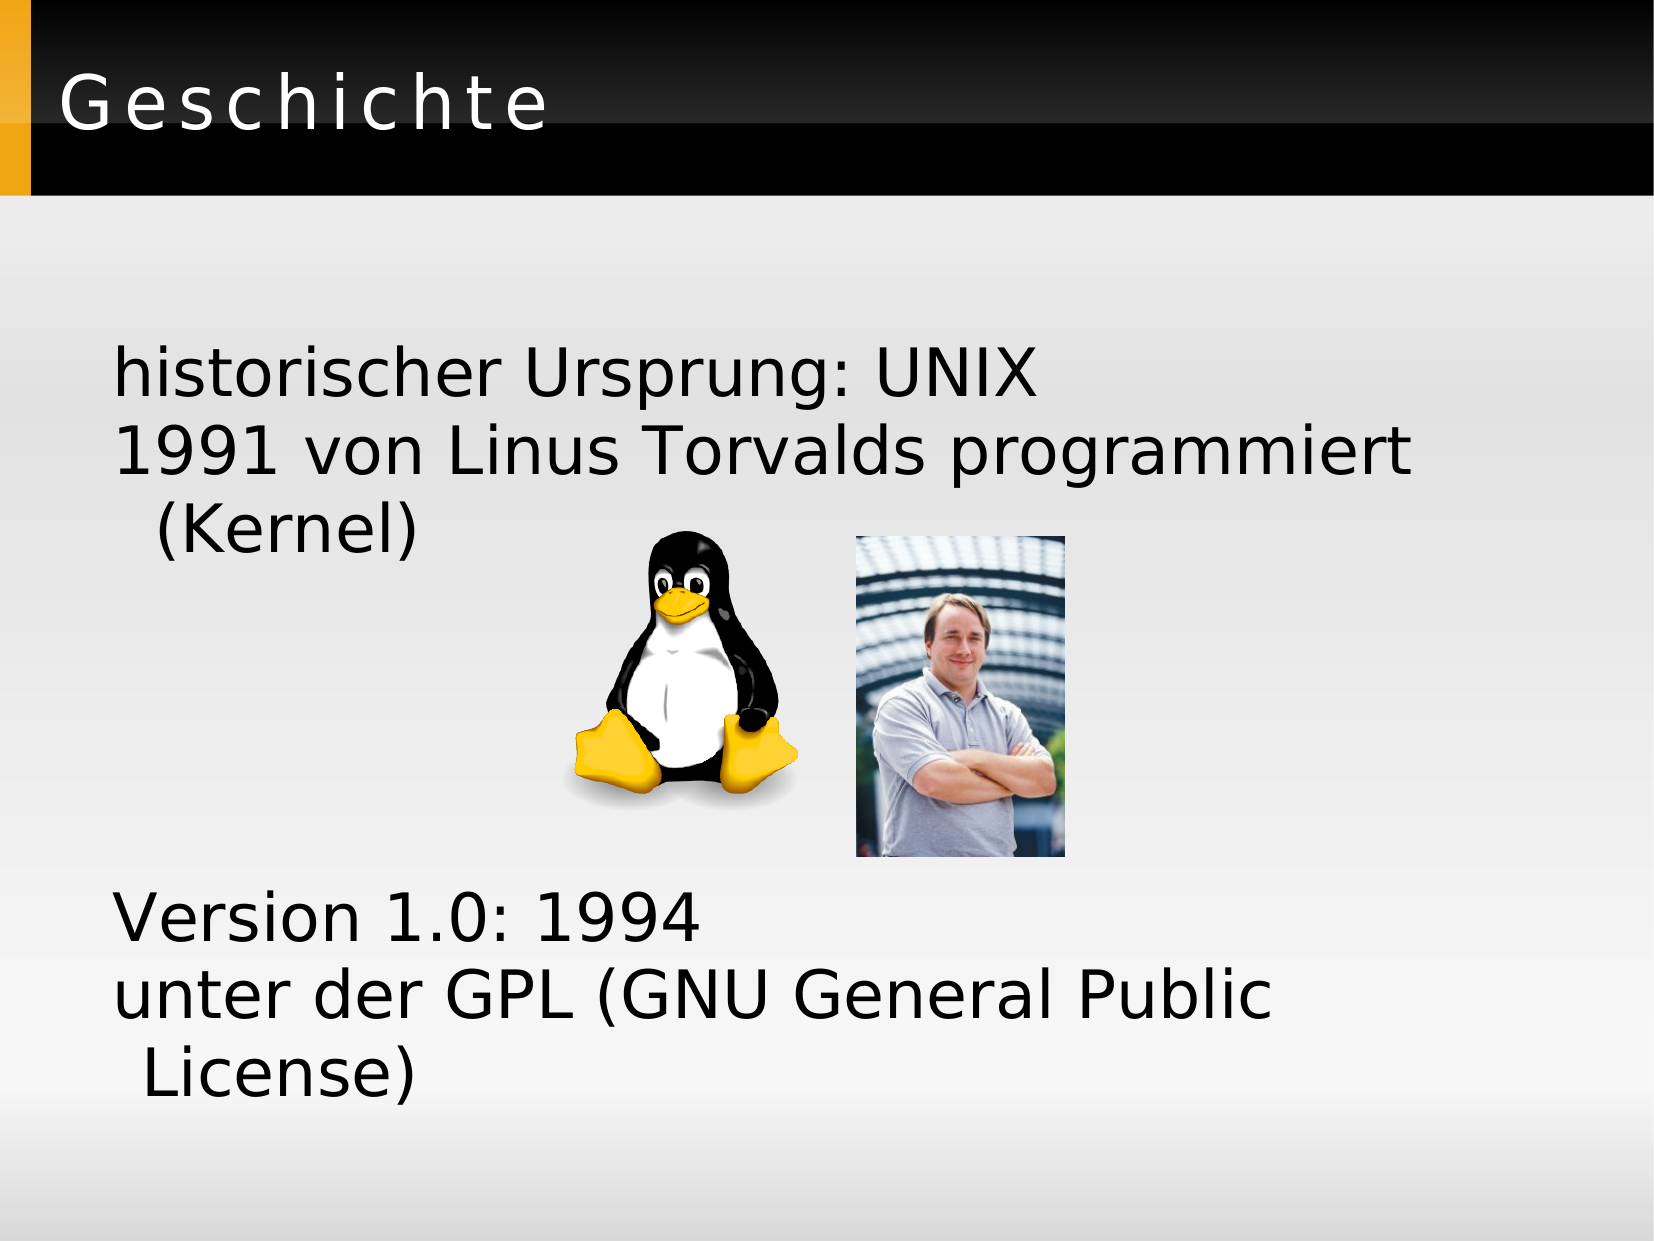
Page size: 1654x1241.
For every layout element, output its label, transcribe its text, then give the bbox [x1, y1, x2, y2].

picture [0, 0, 1654, 1241]
subtitle historischer Ursprung: UNIX 1991 von Linus Torvalds programmiert (Kernel) Version 1.0: 1994 unter der GPL (GNU General Public License) [82, 265, 1571, 1182]
title Geschichte [59, 29, 1270, 178]
